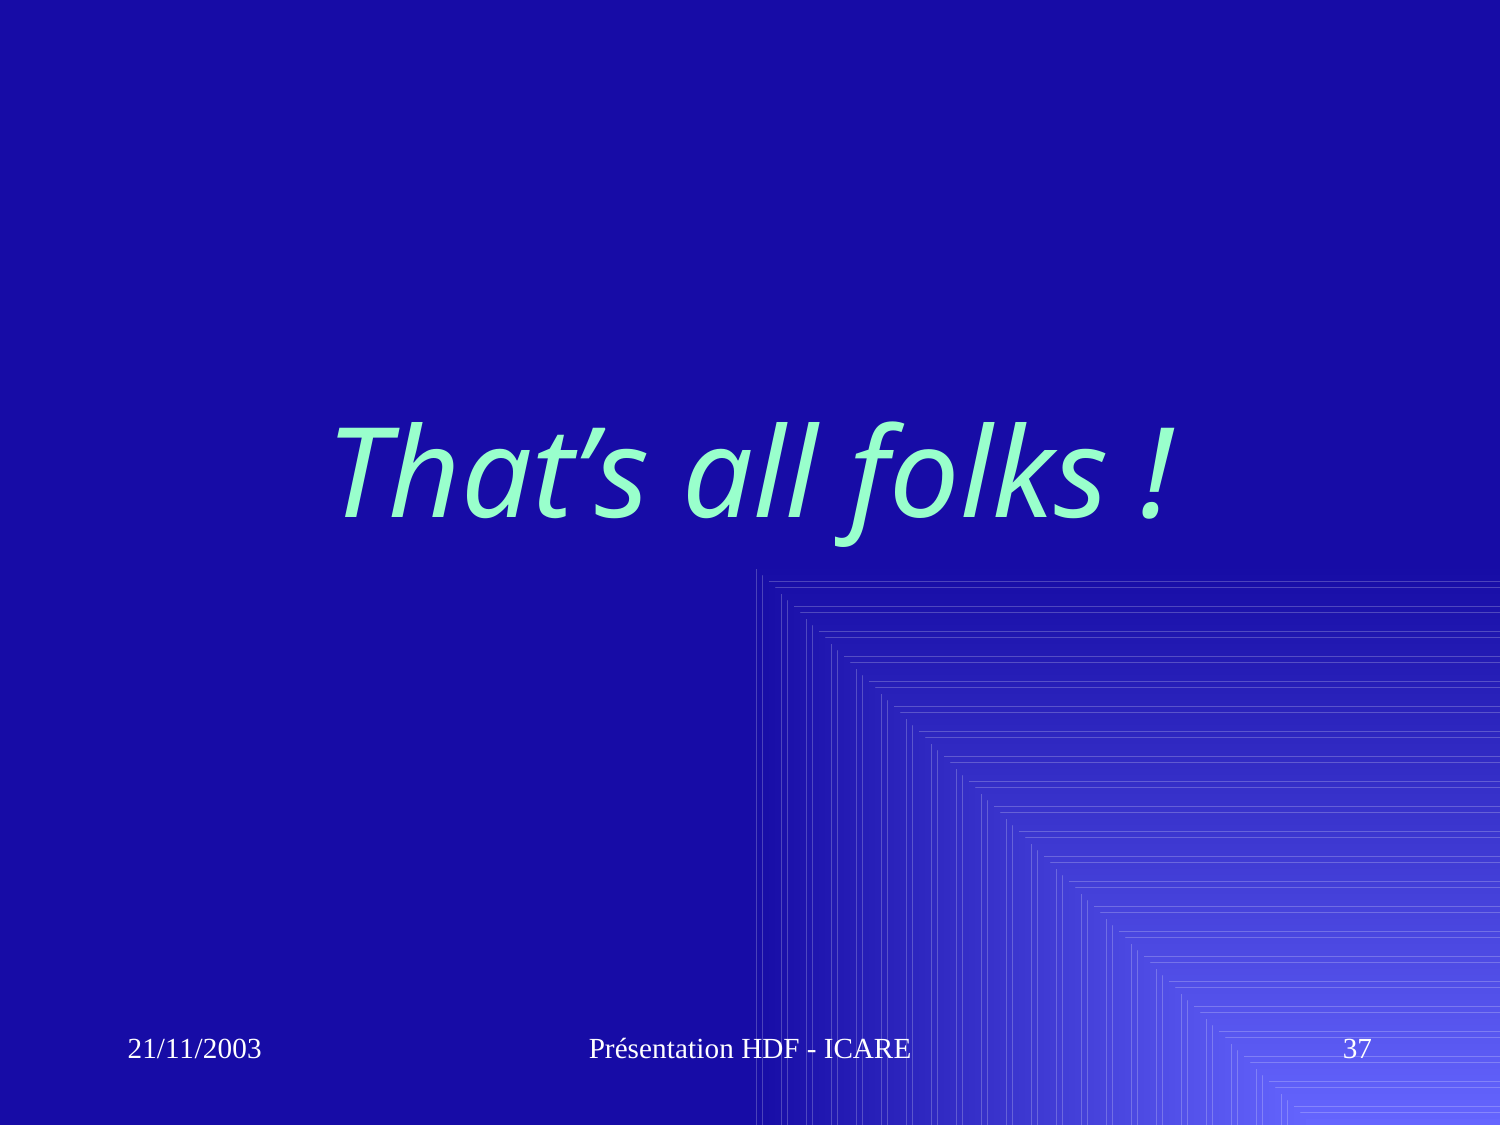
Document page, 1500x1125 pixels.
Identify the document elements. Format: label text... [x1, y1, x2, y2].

title That’s all folks ! [0, 374, 1500, 563]
